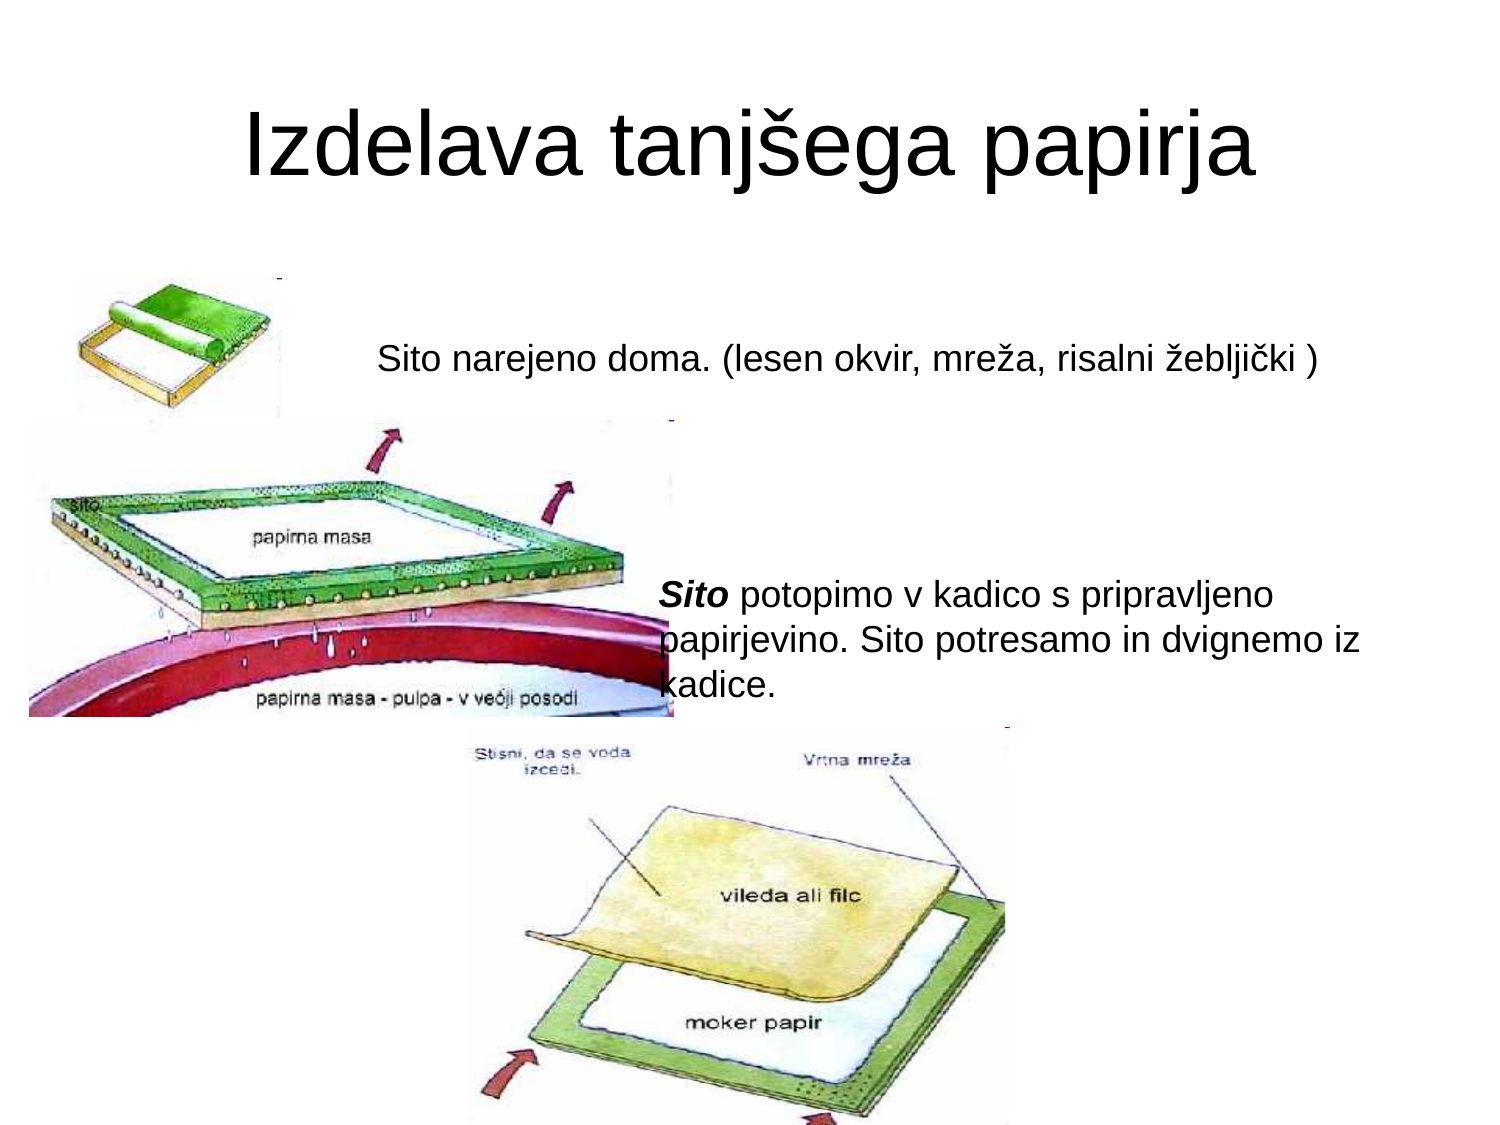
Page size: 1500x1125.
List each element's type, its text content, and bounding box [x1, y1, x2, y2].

picture [29, 420, 674, 717]
text_box Sito narejeno doma. (lesen okvir, mreža, risalni žebljički ) [362, 326, 1345, 387]
picture [76, 278, 282, 417]
picture [466, 727, 1010, 1125]
title Izdelava tanjšega papirja [75, 45, 1425, 233]
text_box Sito potopimo v kadico s pripravljeno papirjevino. Sito potresamo in dvignemo iz kadice. [643, 562, 1459, 713]
